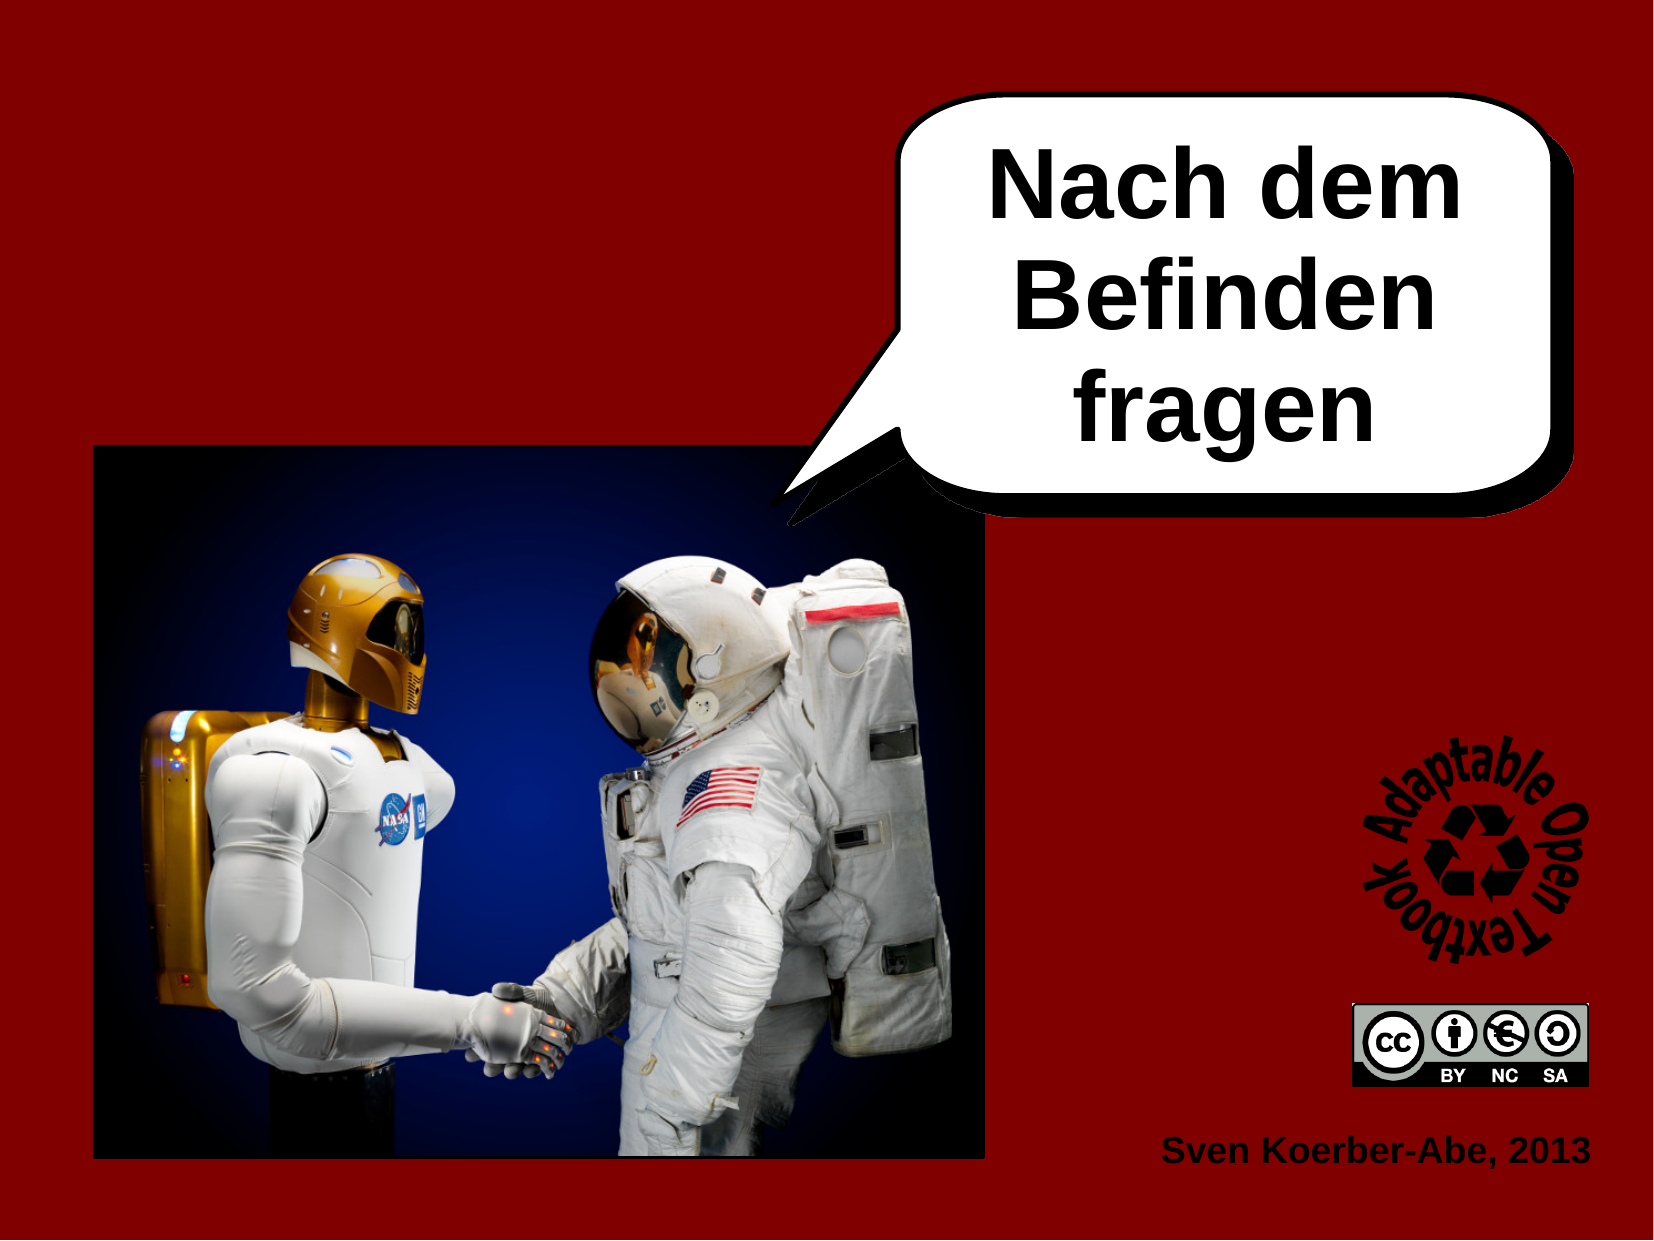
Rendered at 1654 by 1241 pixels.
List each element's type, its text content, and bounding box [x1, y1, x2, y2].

picture [96, 447, 983, 1157]
picture [1358, 732, 1595, 969]
picture [1352, 1003, 1589, 1087]
text_box Nach dem Befinden fragen [772, 94, 1554, 505]
text_box Sven Koerber-Abe, 2013 [1098, 1122, 1607, 1182]
